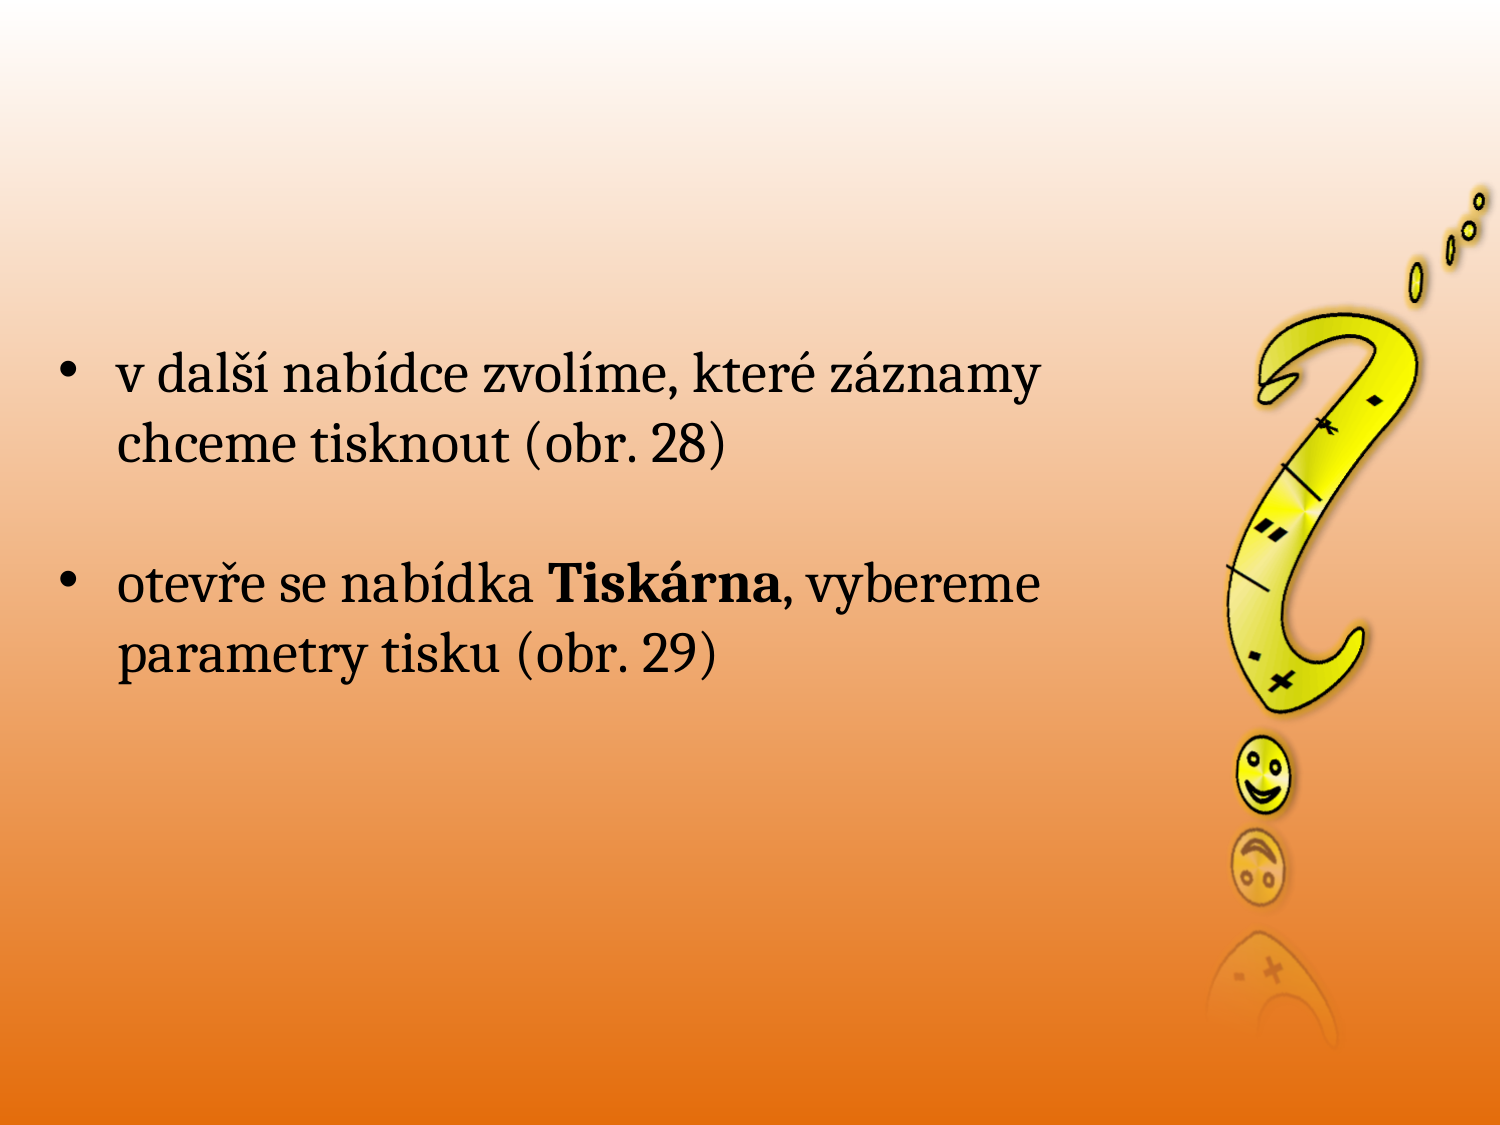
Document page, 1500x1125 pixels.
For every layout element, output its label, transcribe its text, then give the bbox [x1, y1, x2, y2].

text_box v další nabídce zvolíme, které záznamy chceme tisknout (obr. 28) otevře se nabídka Tiskárna, vybereme parametry tisku (obr. 29) [0, 326, 1223, 692]
picture [1171, 160, 1500, 1125]
